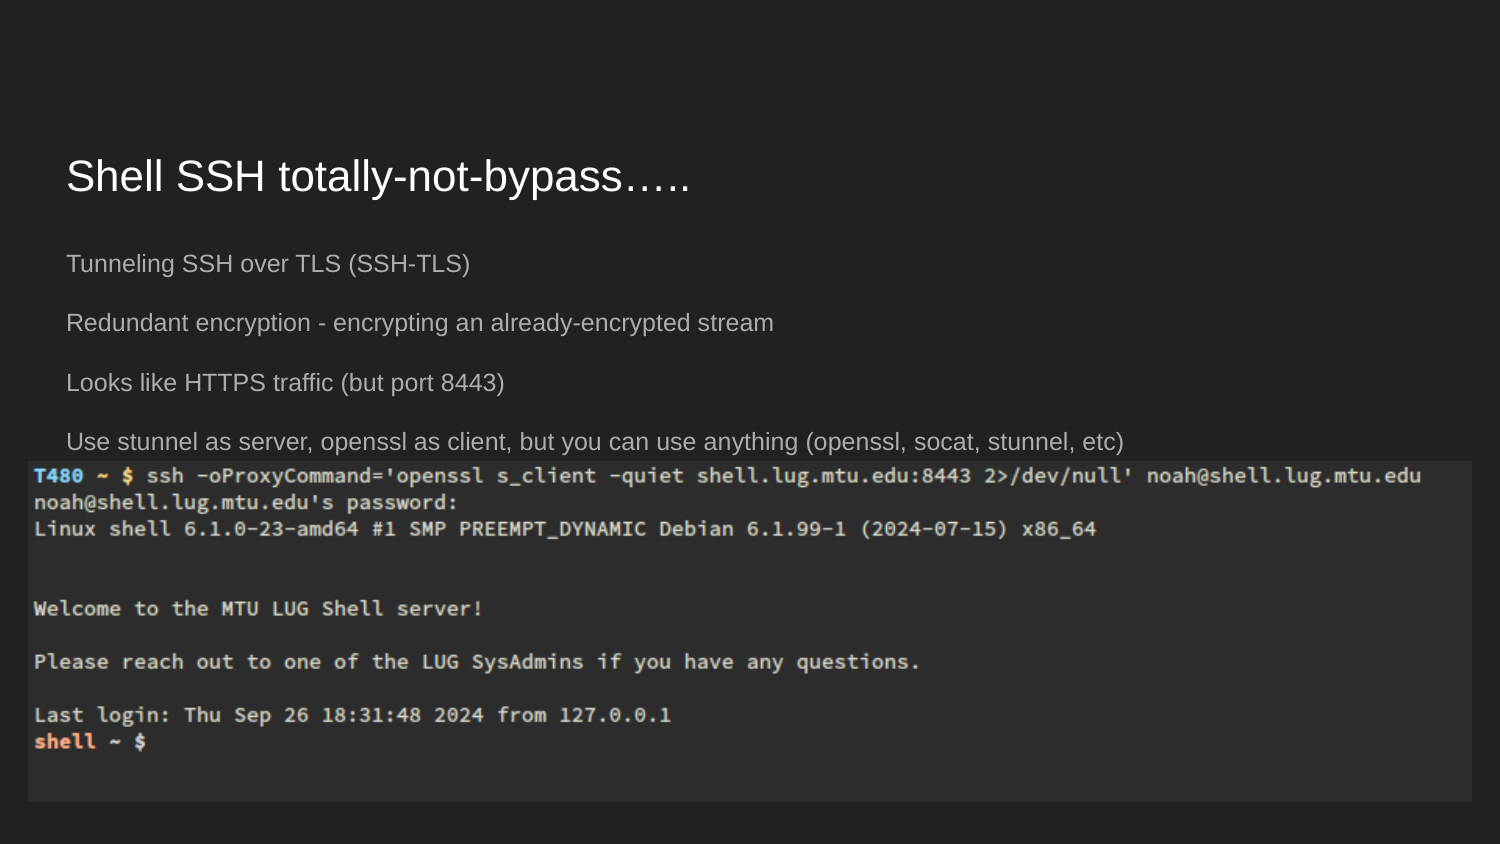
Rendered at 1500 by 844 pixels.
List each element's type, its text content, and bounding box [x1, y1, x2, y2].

picture [28, 461, 1472, 802]
title Shell SSH totally-not-bypass….. [51, 91, 761, 216]
list Tunneling SSH over TLS (SSH-TLS) Redundant encryption - encrypting an already-encrypted stream Looks like HTTPS traffic (but port 8443) Use stunnel as server, openssl as client, but you can use anything (openssl, socat, stunnel, etc) [51, 227, 1444, 461]
